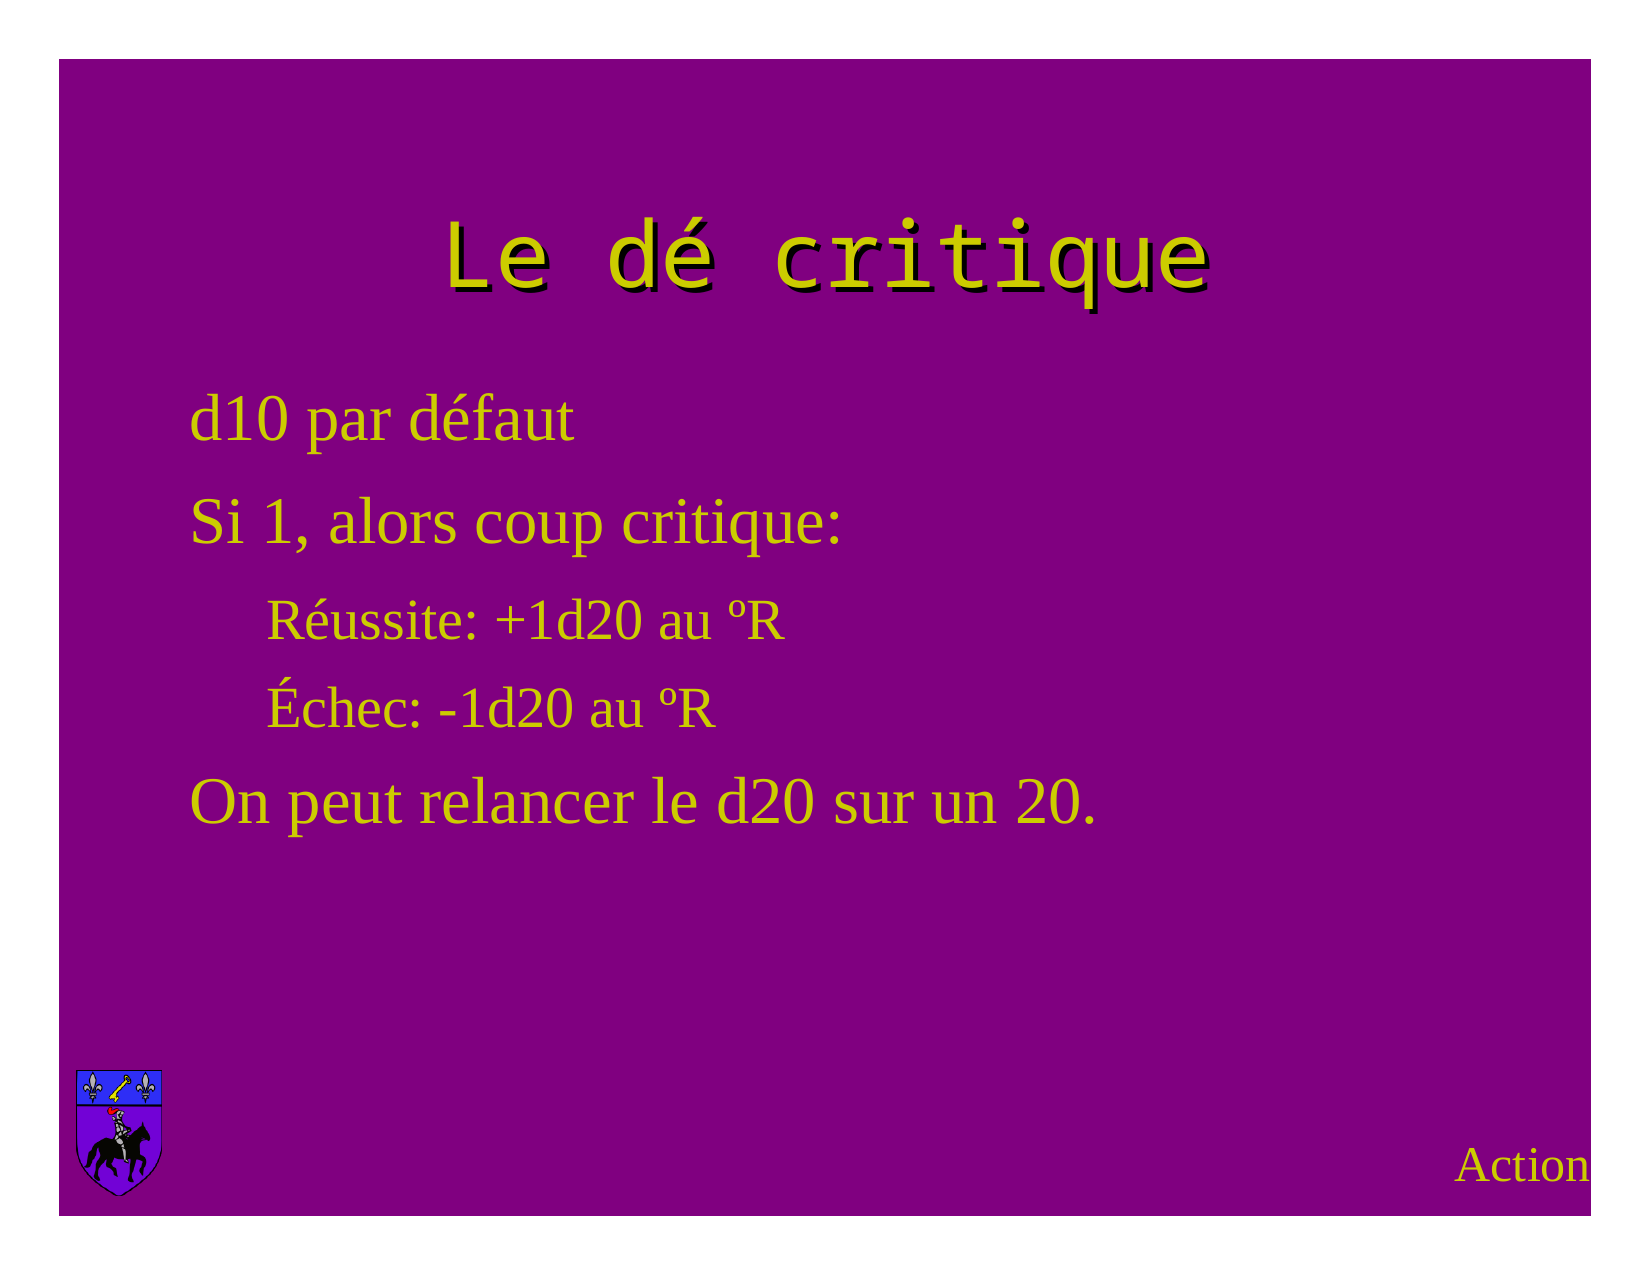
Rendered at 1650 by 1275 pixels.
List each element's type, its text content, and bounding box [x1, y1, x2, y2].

picture [76, 1070, 162, 1196]
text_box Action [1397, 1136, 1591, 1194]
title Le dé critique [171, 155, 1480, 349]
list d10 par défaut Si 1, alors coup critique: Réussite: +1d20 au ºR Échec: -1d20 au ºR On peut relancer le d20 sur un 20. [171, 380, 1480, 1110]
